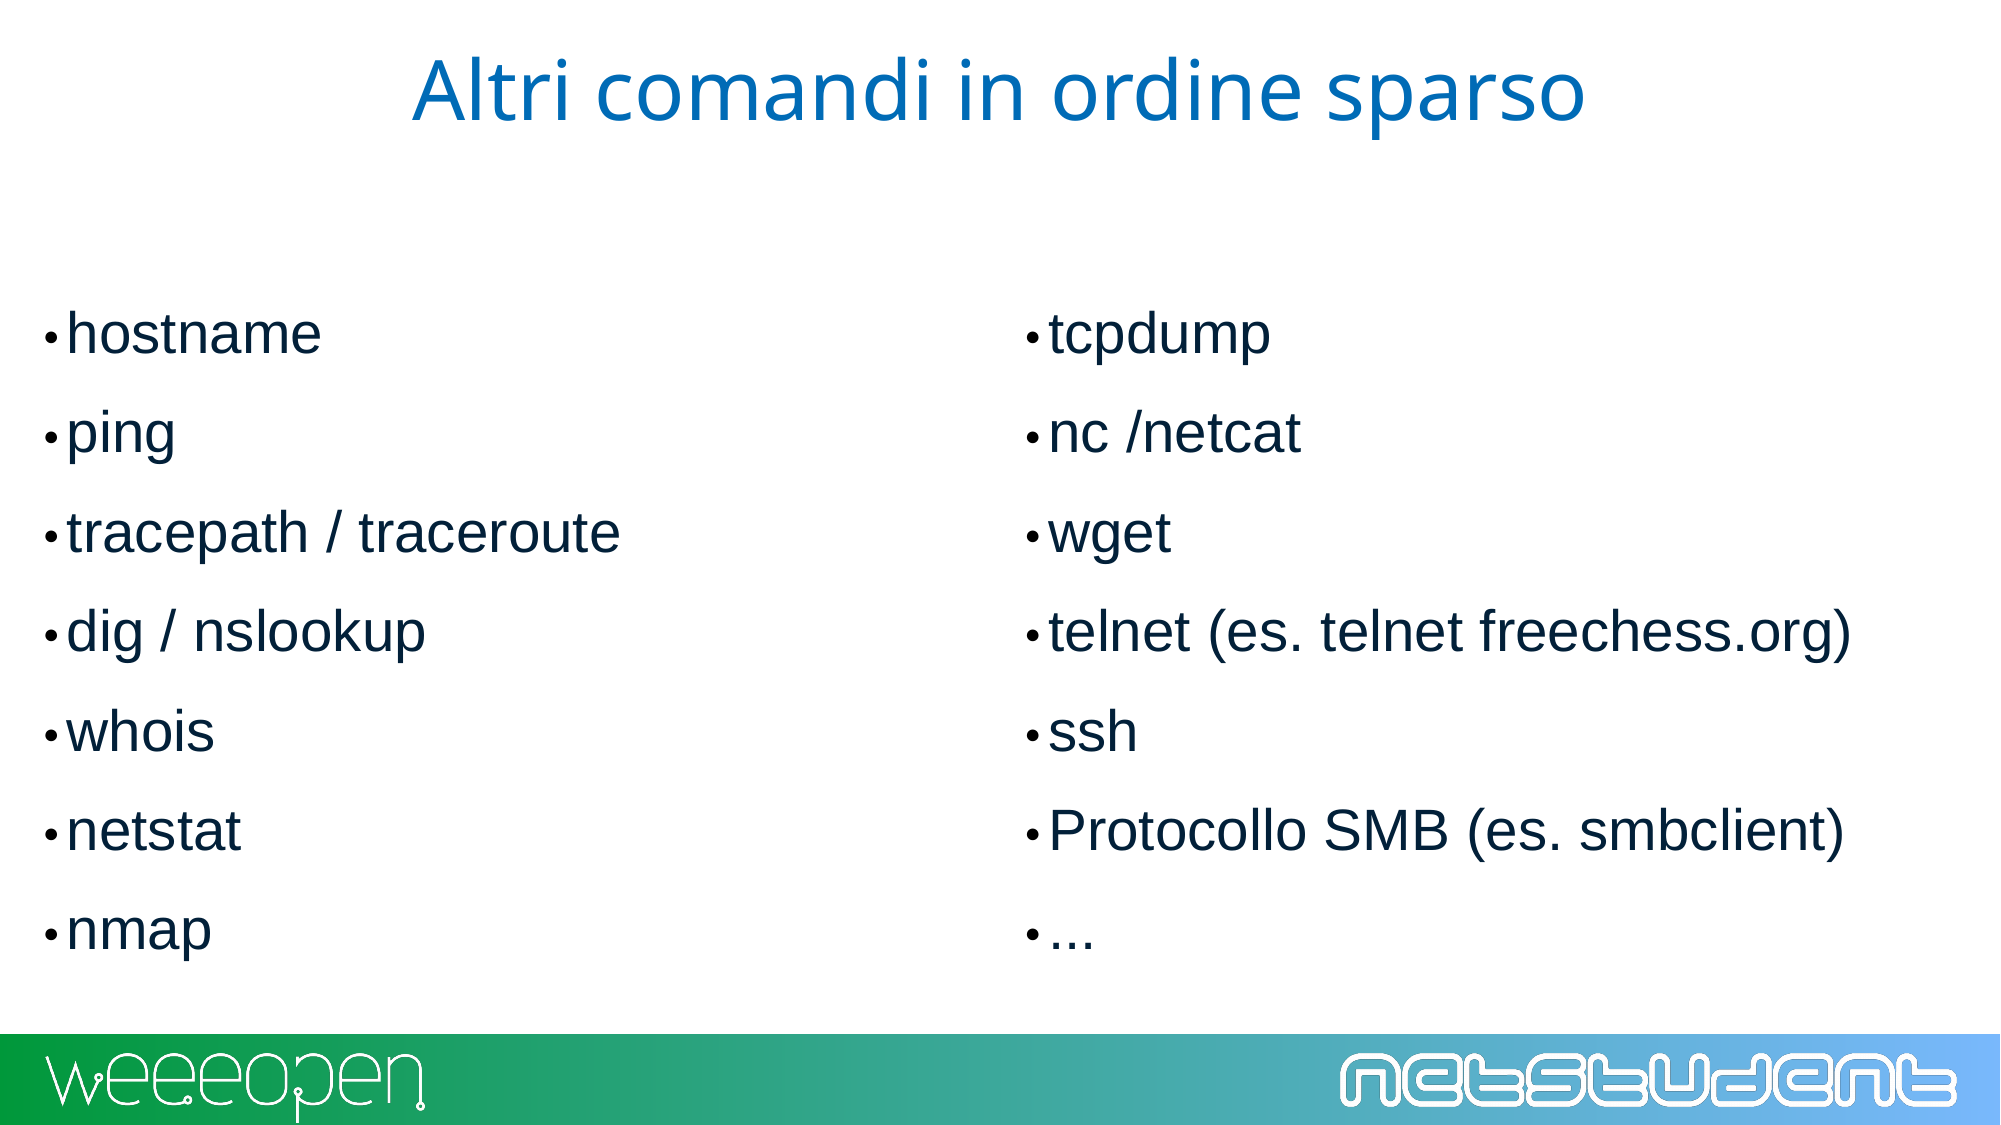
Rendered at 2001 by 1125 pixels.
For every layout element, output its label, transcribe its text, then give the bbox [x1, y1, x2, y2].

title Altri comandi in ordine sparso [43, 29, 1959, 247]
list ● tcpdump ● nc /netcat ● wget ● telnet (es. telnet freechess.org) ● ssh ● Protocollo SMB (es. smbclient) ● ... [1024, 295, 1960, 1010]
picture [1340, 1053, 1957, 1107]
picture [45, 1053, 425, 1123]
list ● hostname ● ping ● tracepath / traceroute ● dig / nslookup ● whois ● netstat ● nmap [43, 295, 978, 1010]
